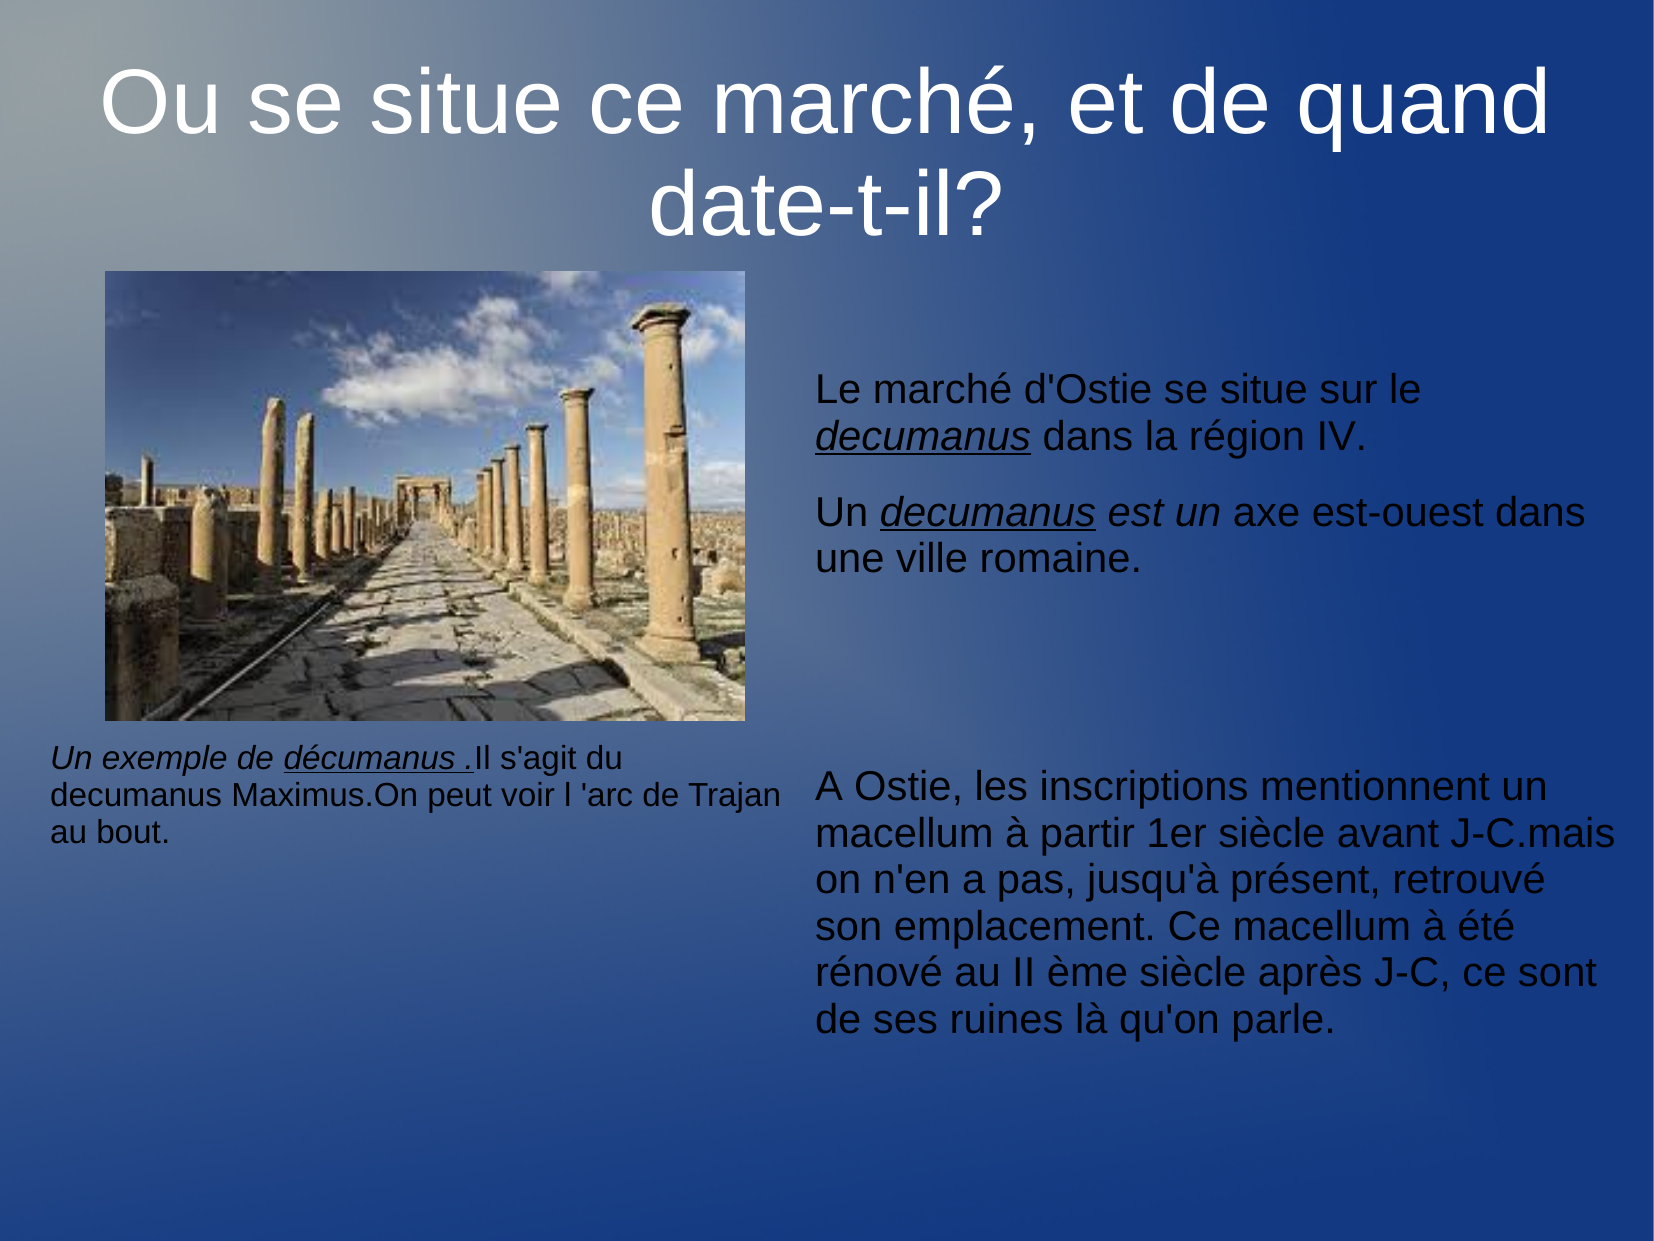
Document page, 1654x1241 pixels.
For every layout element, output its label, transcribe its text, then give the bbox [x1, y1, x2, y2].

list Le marché d'Ostie se situe sur le decumanus dans la région IV. Un decumanus est un axe est-ouest dans une ville romaine. A Ostie, les inscriptions mentionnent un macellum à partir 1er siècle avant J-C.mais on n'en a pas, jusqu'à présent, retrouvé son emplacement. Ce macellum à été rénové au II ème siècle après J-C, ce sont de ses ruines là qu'on parle. [744, 366, 1619, 1185]
picture [0, 0, 1654, 1241]
text_box Un exemple de décumanus .Il s'agit du decumanus Maximus.On peut voir l 'arc de Trajan au bout. [35, 732, 807, 945]
title Ou se situe ce marché, et de quand date-t-il? [82, 49, 1571, 257]
